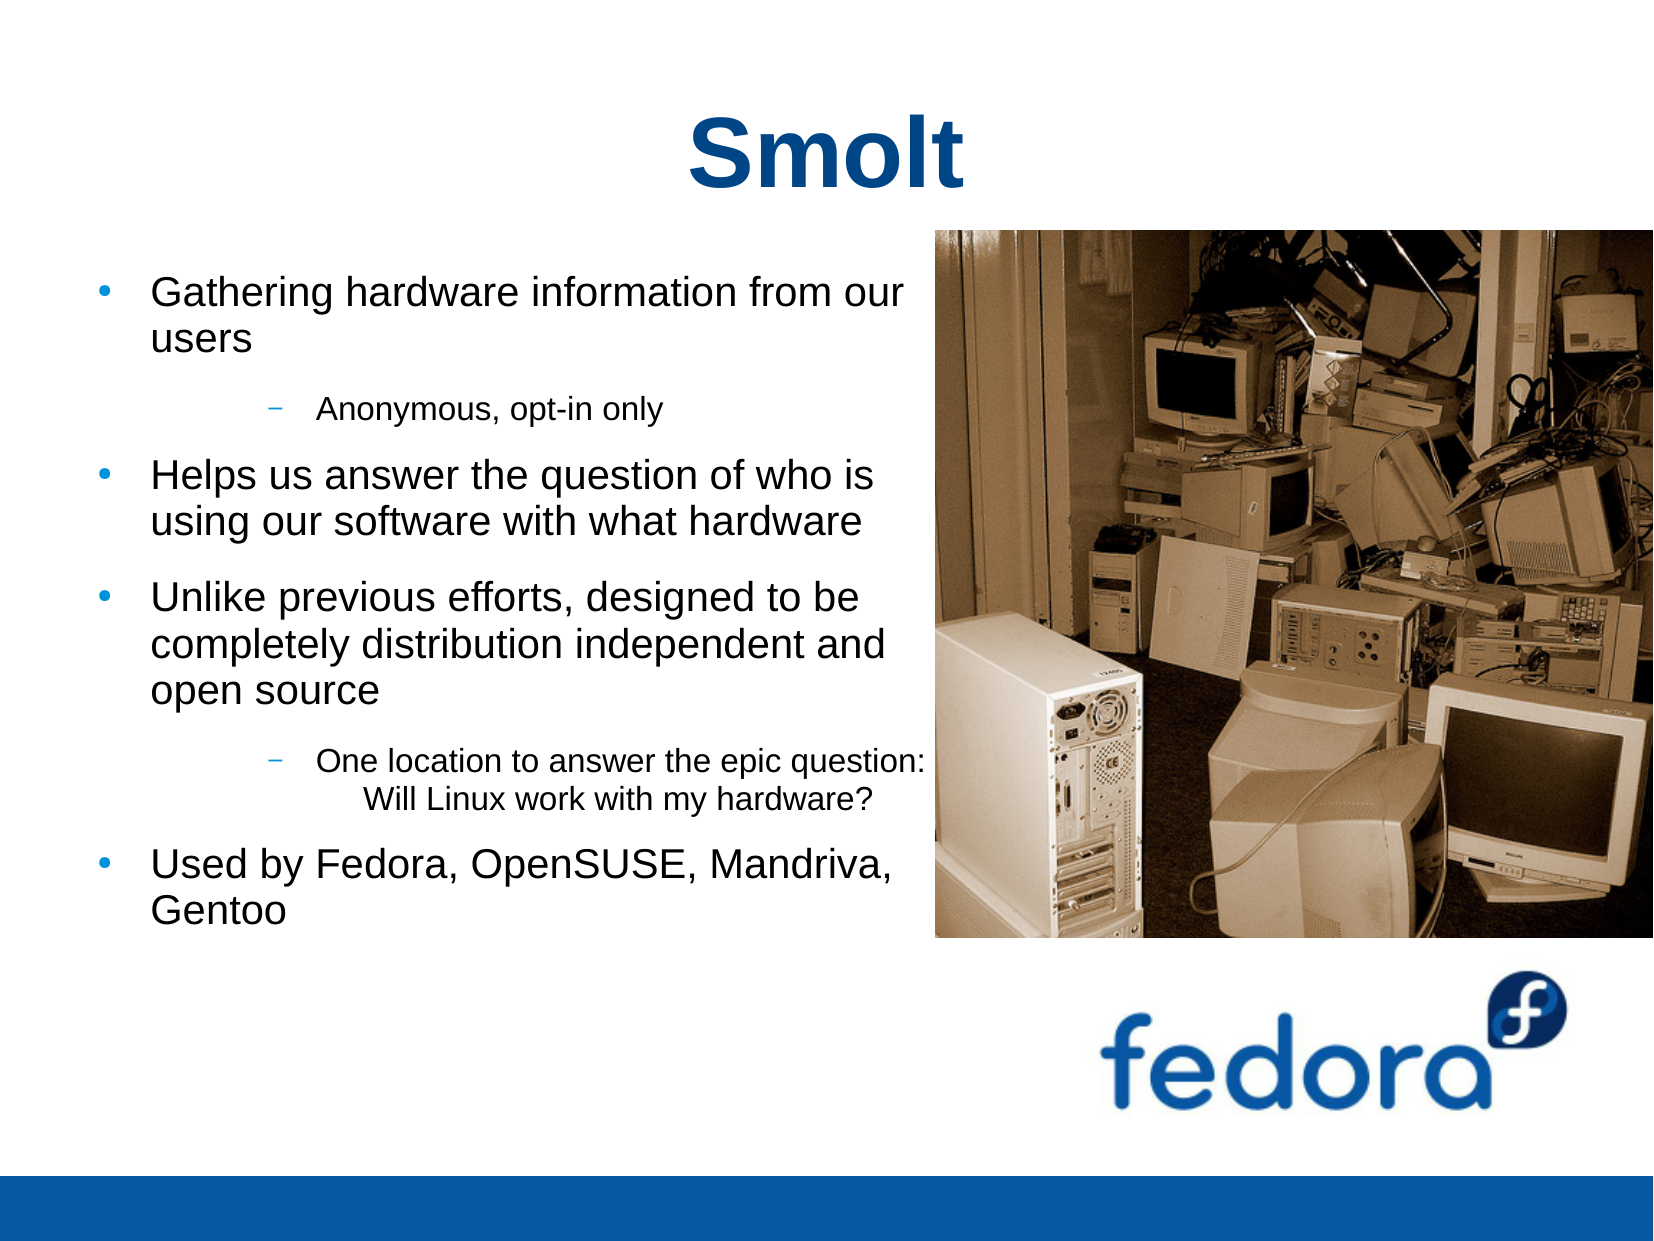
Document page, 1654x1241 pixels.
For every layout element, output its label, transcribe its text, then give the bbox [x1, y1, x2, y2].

picture [0, 0, 1654, 1241]
title Smolt [82, 49, 1571, 257]
list Gathering hardware information from our users Anonymous, opt-in only Helps us answer the question of who is using our software with what hardware Unlike previous efforts, designed to be completely distribution independent and open source One location to answer the epic question: Will Linux work with my hardware? Used by Fedora, OpenSUSE, Mandriva, Gentoo [79, 268, 972, 1088]
